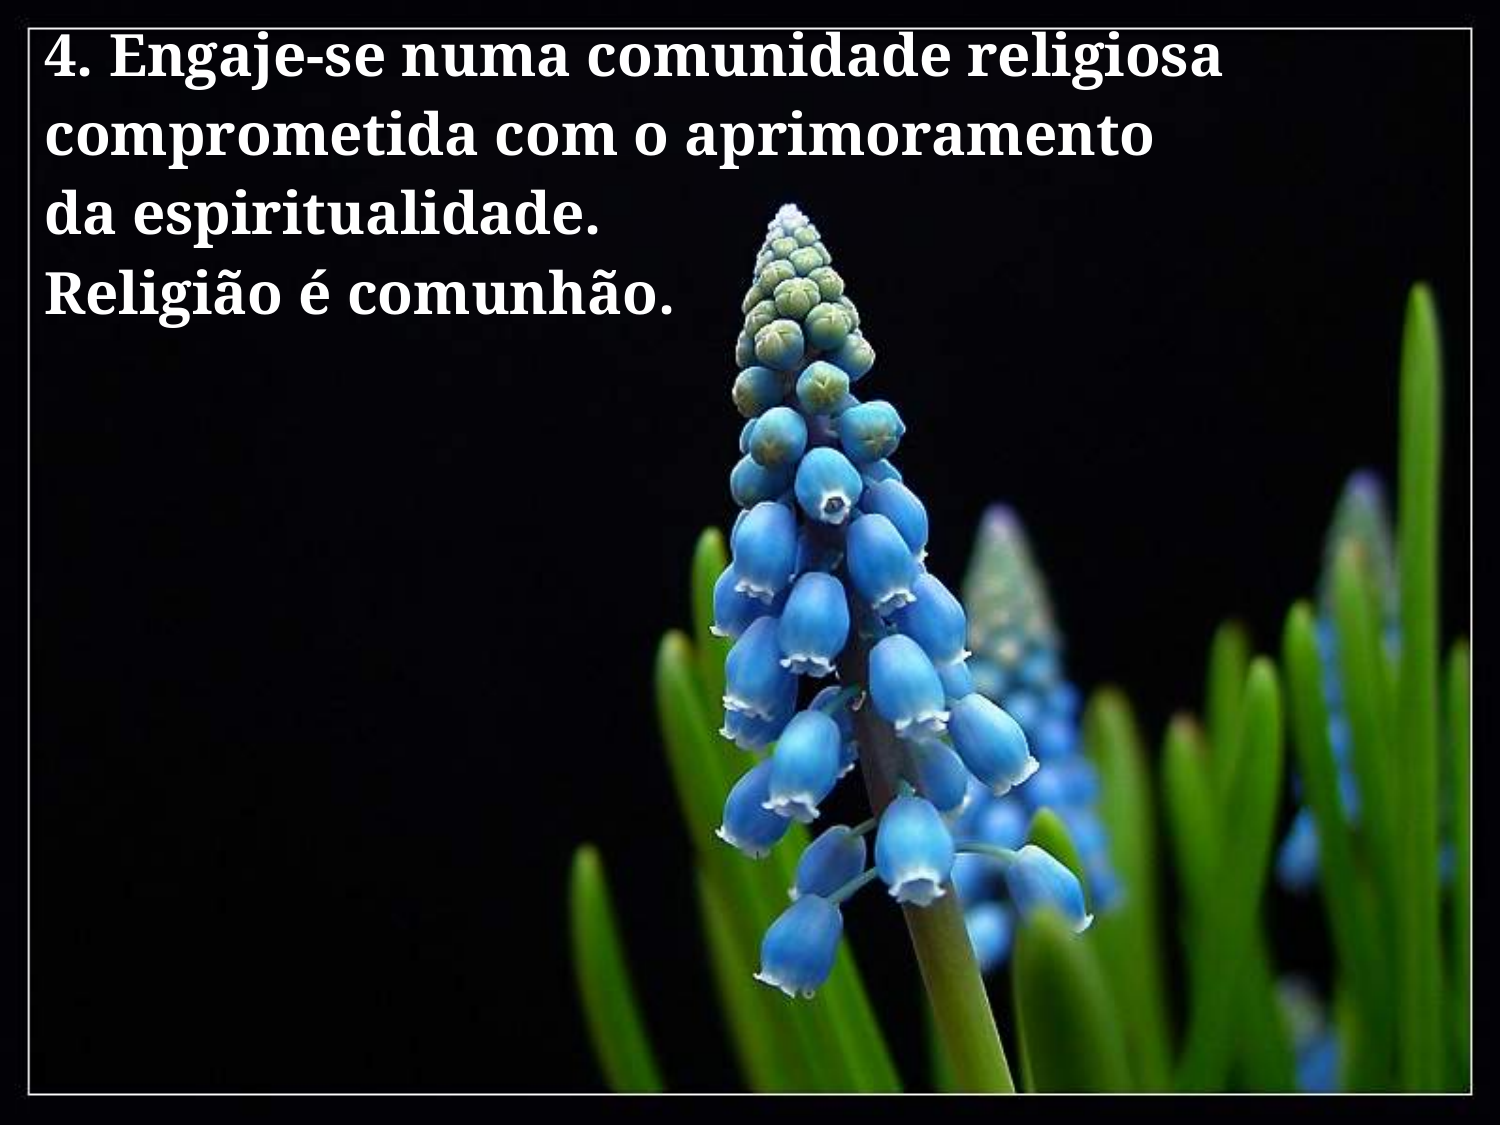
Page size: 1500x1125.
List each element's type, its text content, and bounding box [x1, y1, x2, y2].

text_box 4. Engaje-se numa comunidade religiosa comprometida com o aprimoramento da espiritualidade. Religião é comunhão. [29, 6, 1477, 332]
picture [0, 0, 1500, 1125]
